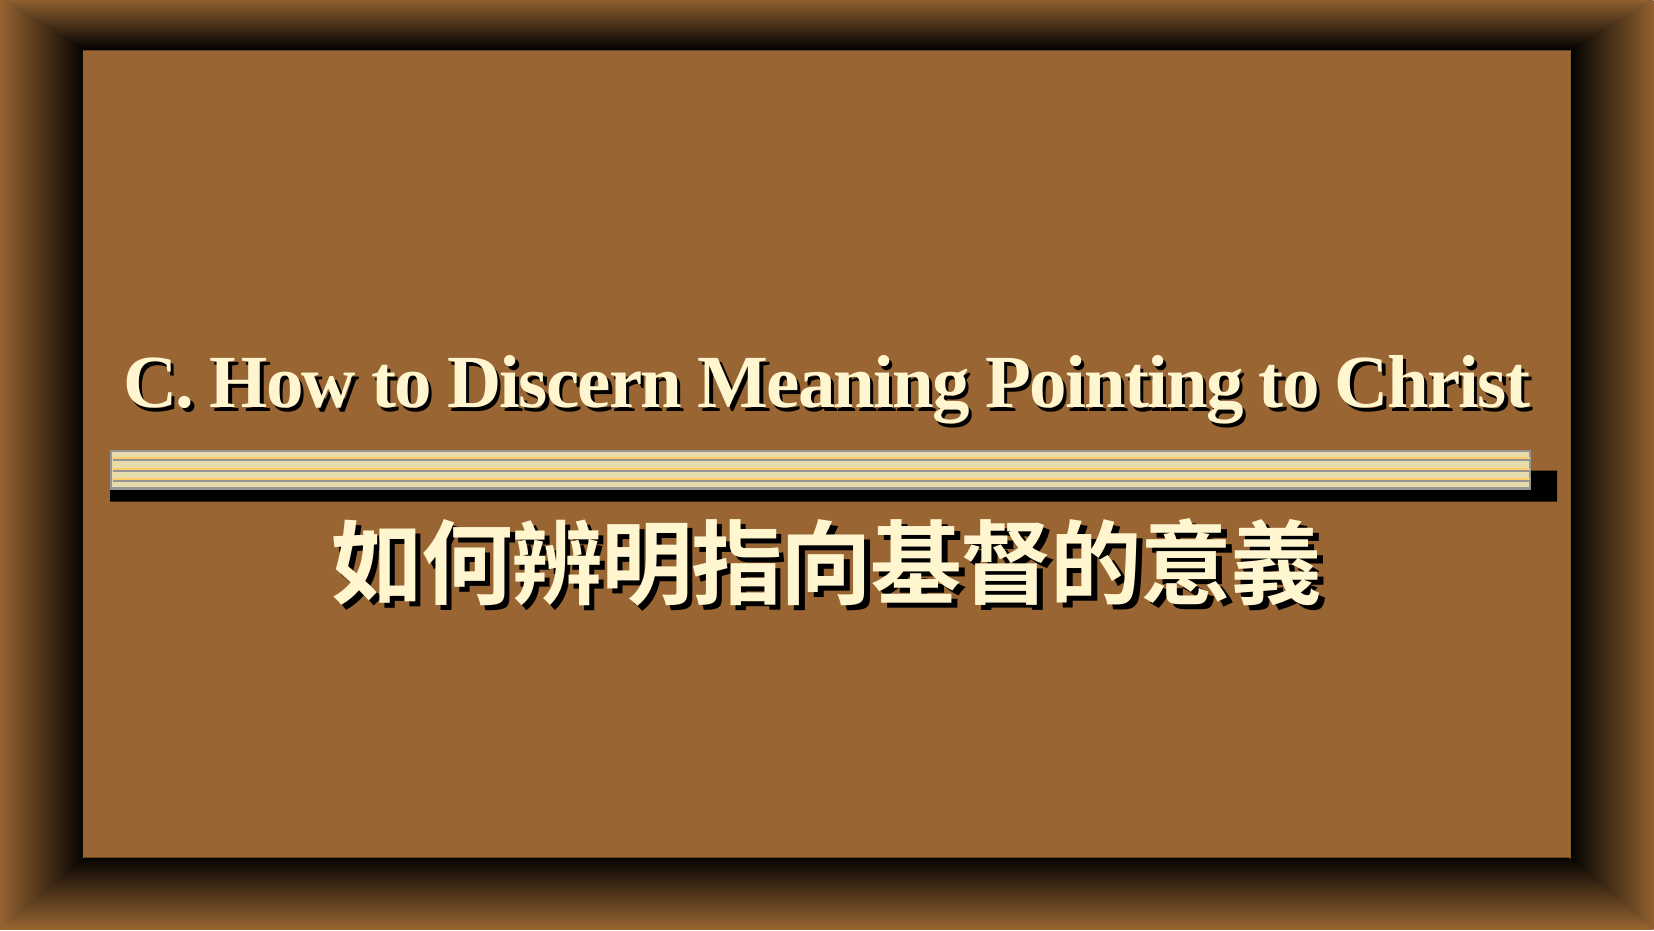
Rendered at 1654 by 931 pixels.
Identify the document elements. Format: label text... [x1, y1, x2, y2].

title C. How to Discern Meaning Pointing to Christ 如何辨明指向基督的意義 [80, 307, 1573, 616]
